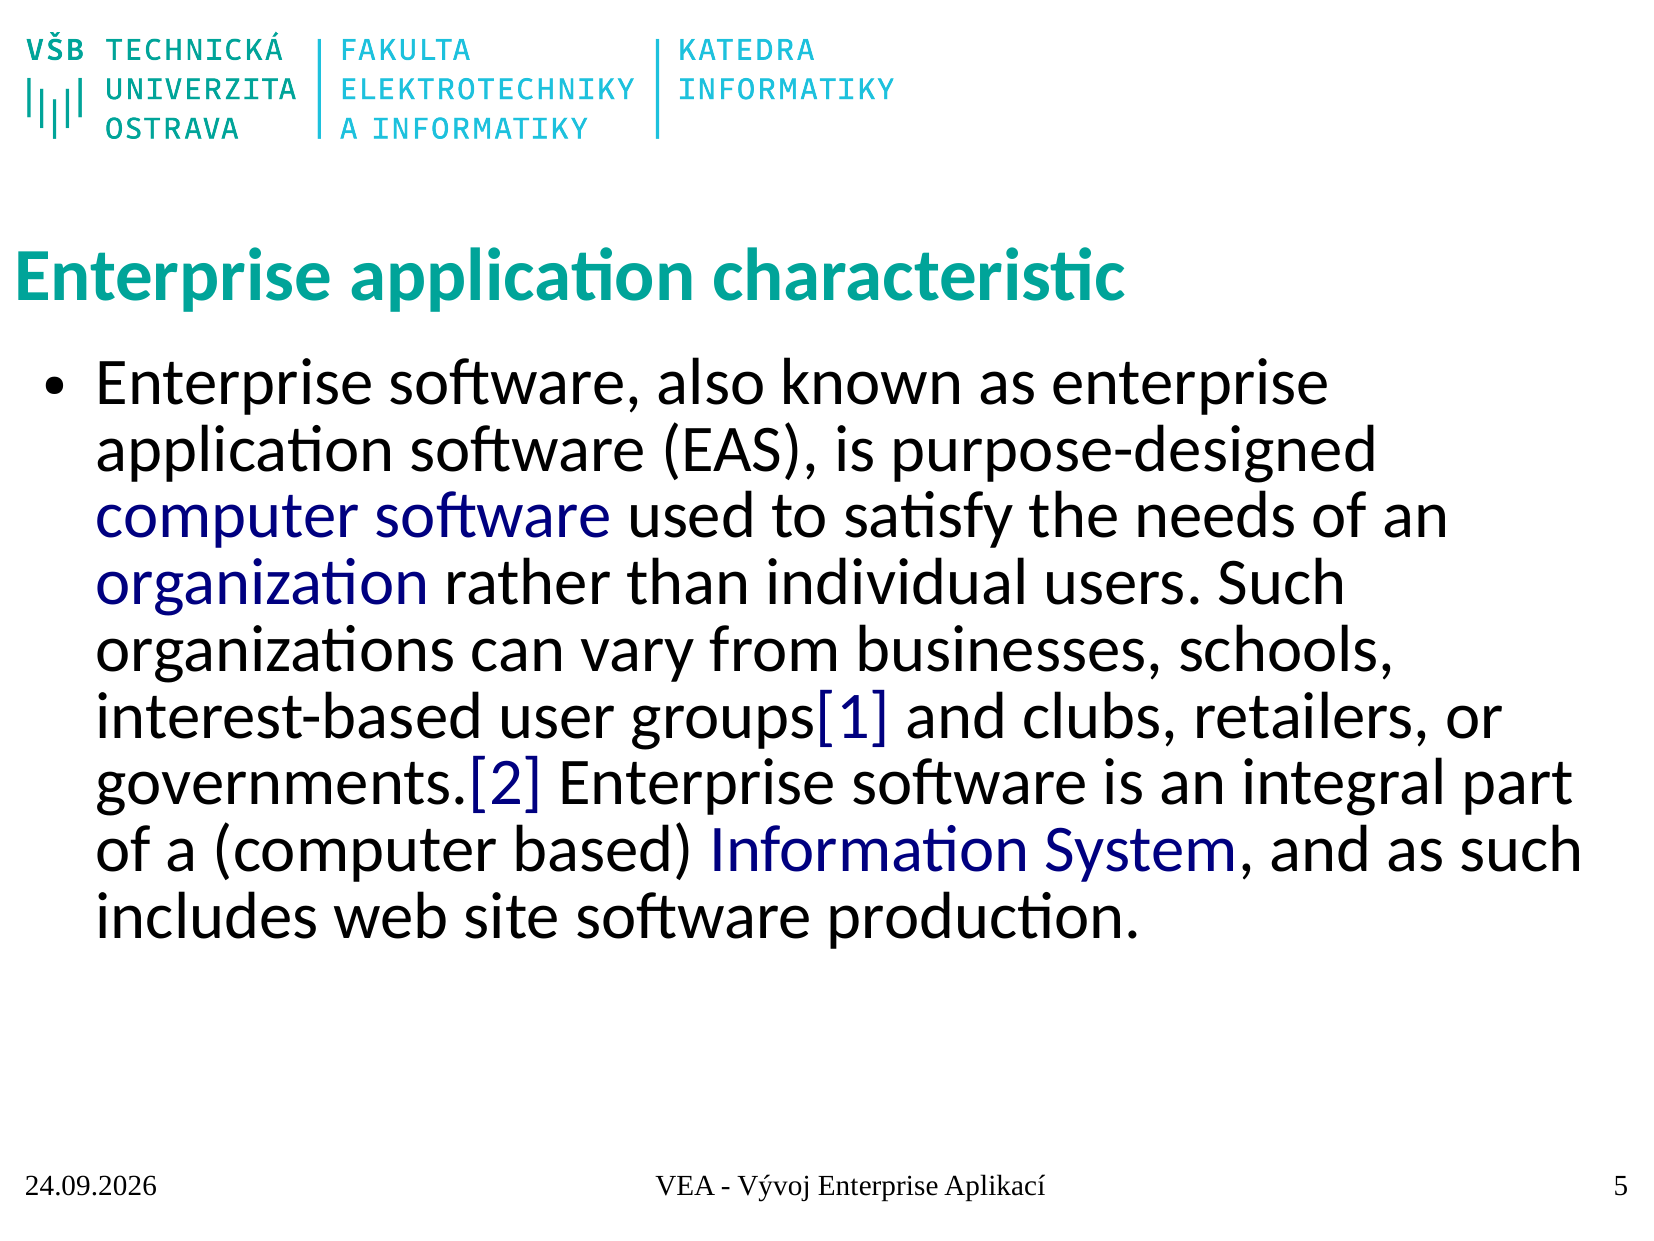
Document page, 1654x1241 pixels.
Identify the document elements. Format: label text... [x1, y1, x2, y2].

picture [26, 31, 894, 139]
title Enterprise application characteristic [14, 165, 1619, 319]
list Enterprise software, also known as enterprise application software (EAS), is purpose-designed computer software used to satisfy the needs of an organization rather than individual users. Such organizations can vary from businesses, schools, interest-based user groups[1] and clubs, retailers, or governments.[2] Enterprise software is an integral part of a (computer based) Information System, and as such includes web site software production. [24, 354, 1629, 1146]
